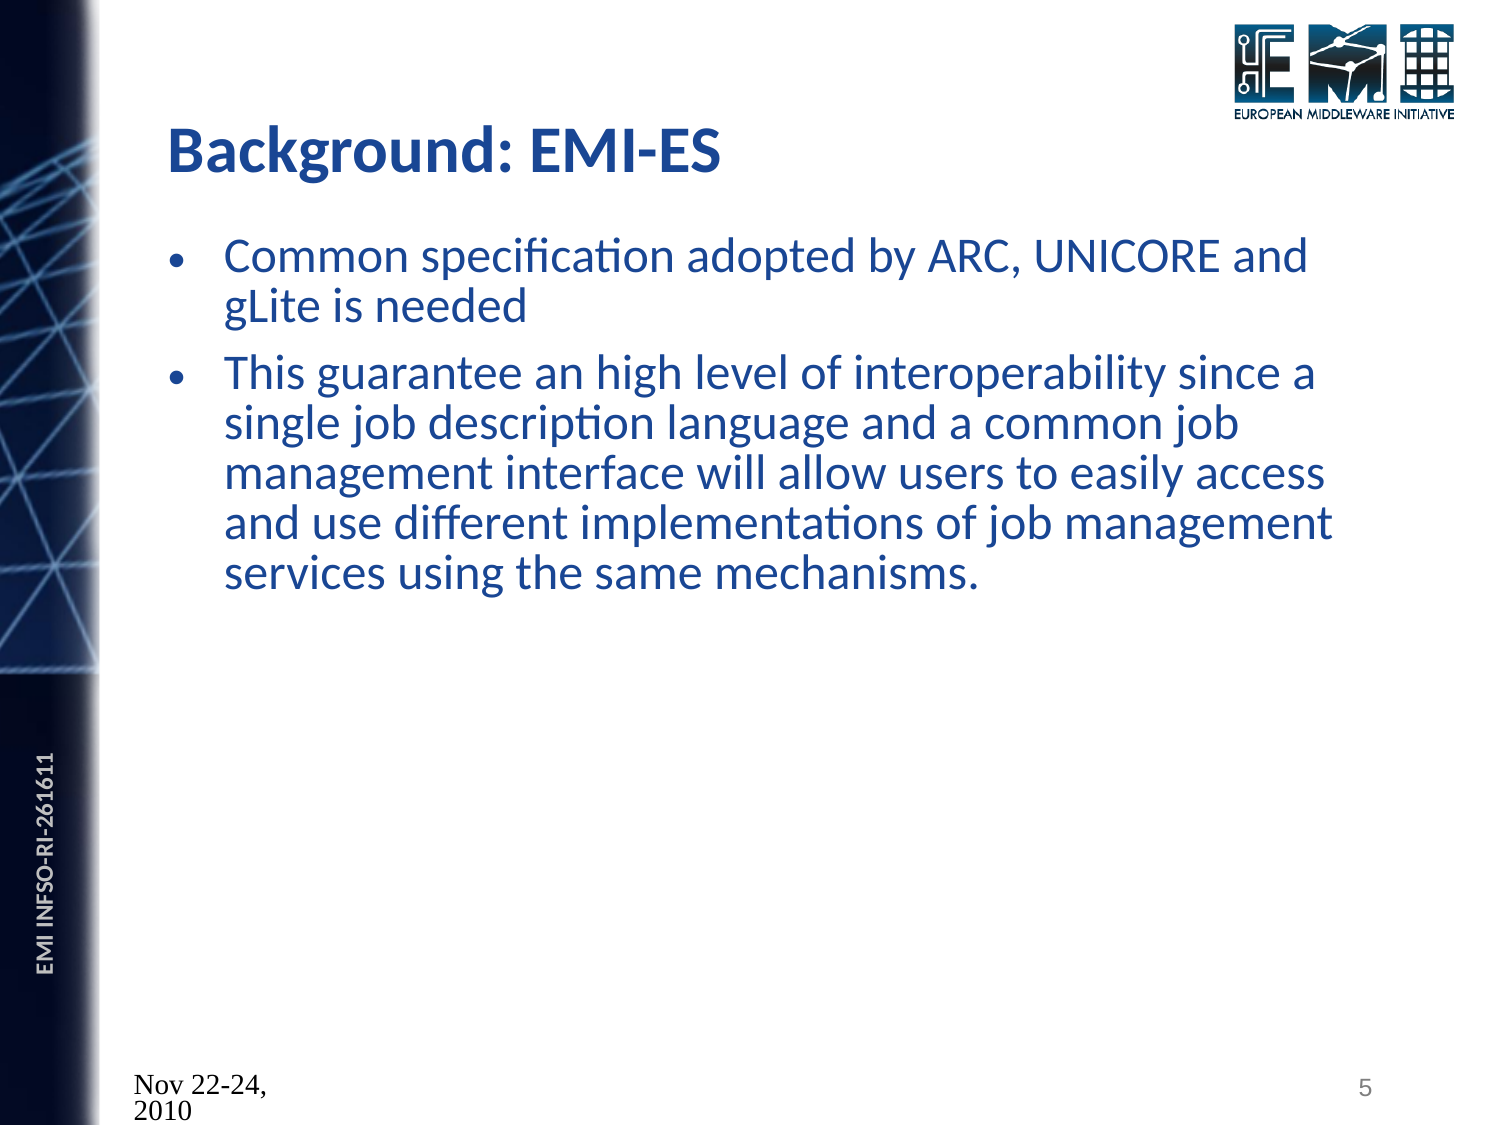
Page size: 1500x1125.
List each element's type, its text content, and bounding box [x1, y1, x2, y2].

text_box <number> [1343, 1063, 1426, 1123]
picture [1185, 8, 1500, 140]
list Common specification adopted by ARC, UNICORE and gLite is needed This guarantee an high level of interoperability since a single job description language and a common job management interface will allow users to easily access and use different implementations of job management services using the same mechanisms. [153, 227, 1426, 1059]
picture [0, 0, 111, 1125]
text_box Background: EMI-ES [153, 115, 1388, 212]
